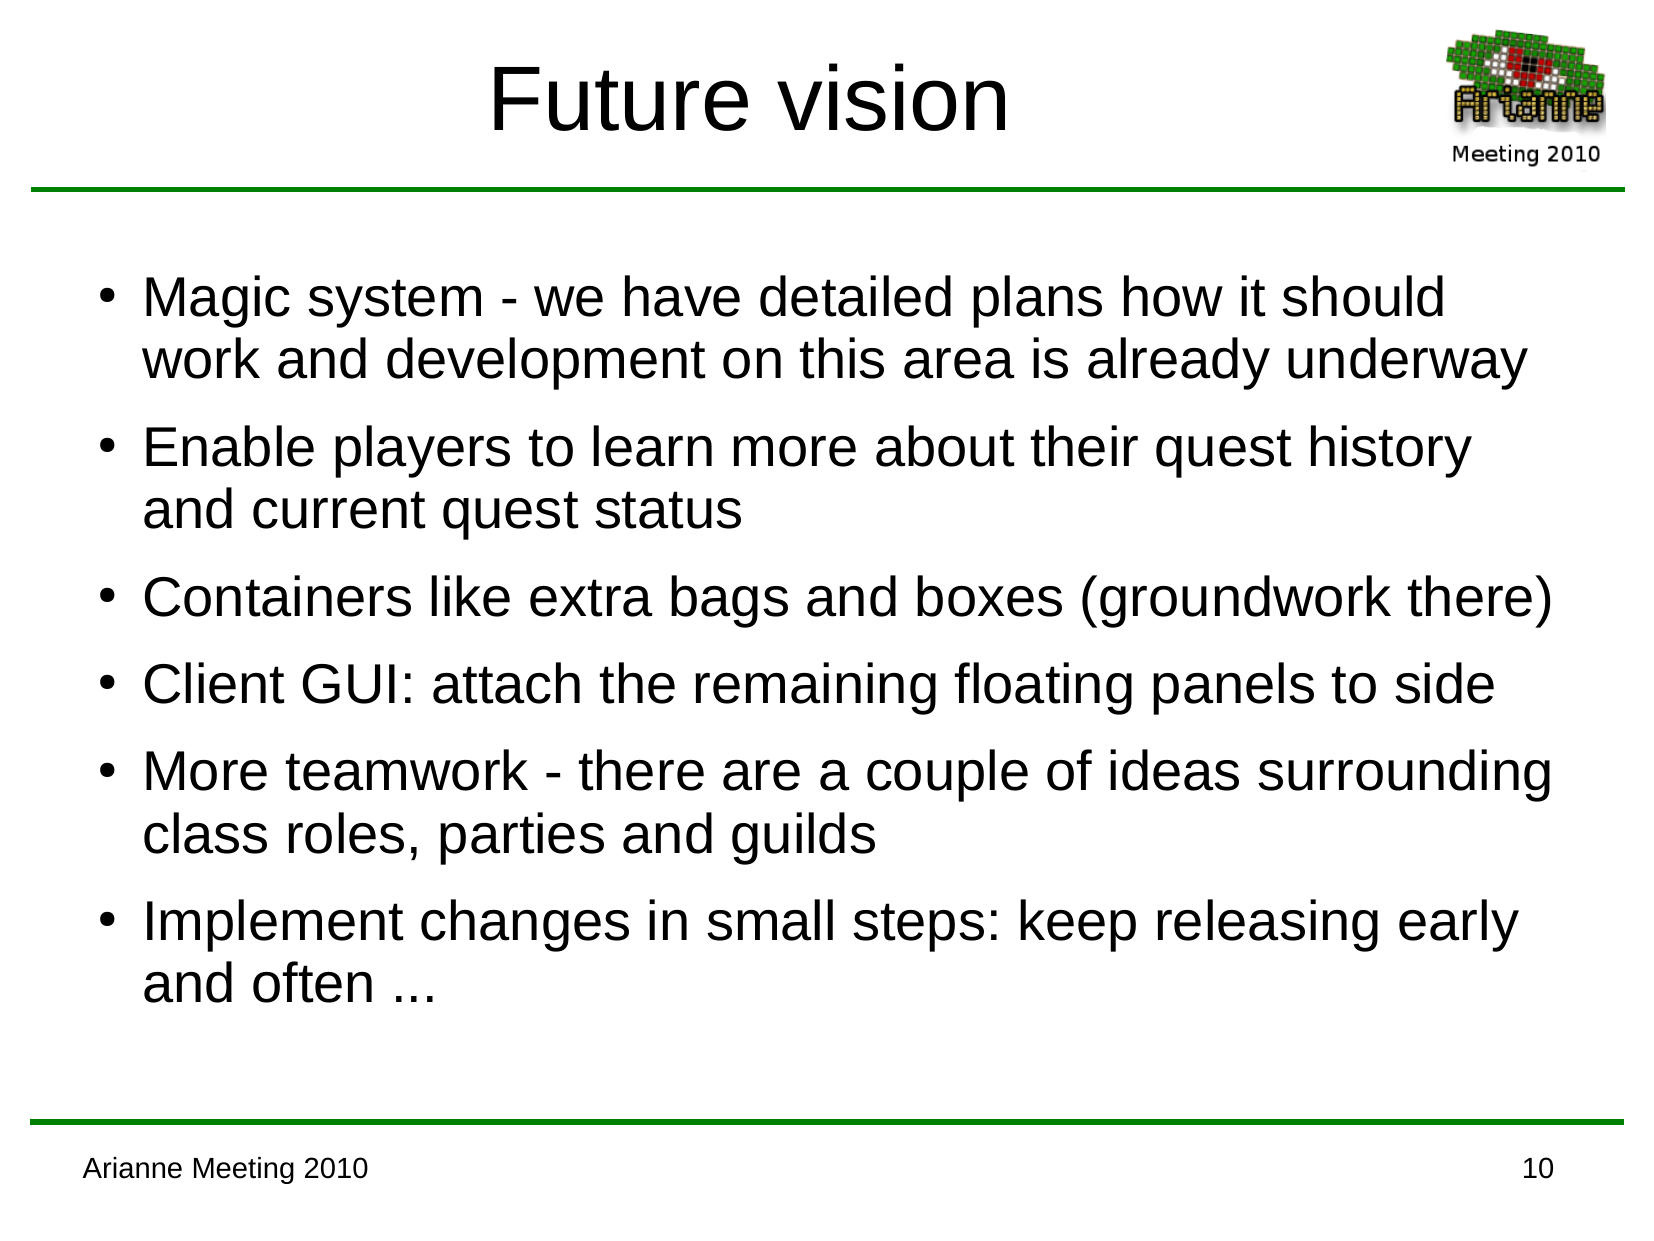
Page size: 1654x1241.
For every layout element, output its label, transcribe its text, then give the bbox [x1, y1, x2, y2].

list Magic system - we have detailed plans how it should work and development on this area is already underway Enable players to learn more about their quest history and current quest status Containers like extra bags and boxes (groundwork there) Client GUI: attach the remaining floating panels to side More teamwork - there are a couple of ideas surrounding class roles, parties and guilds Implement changes in small steps: keep releasing early and often ... [82, 265, 1571, 1085]
picture [1446, 29, 1606, 178]
title Future vision [82, 41, 1418, 156]
